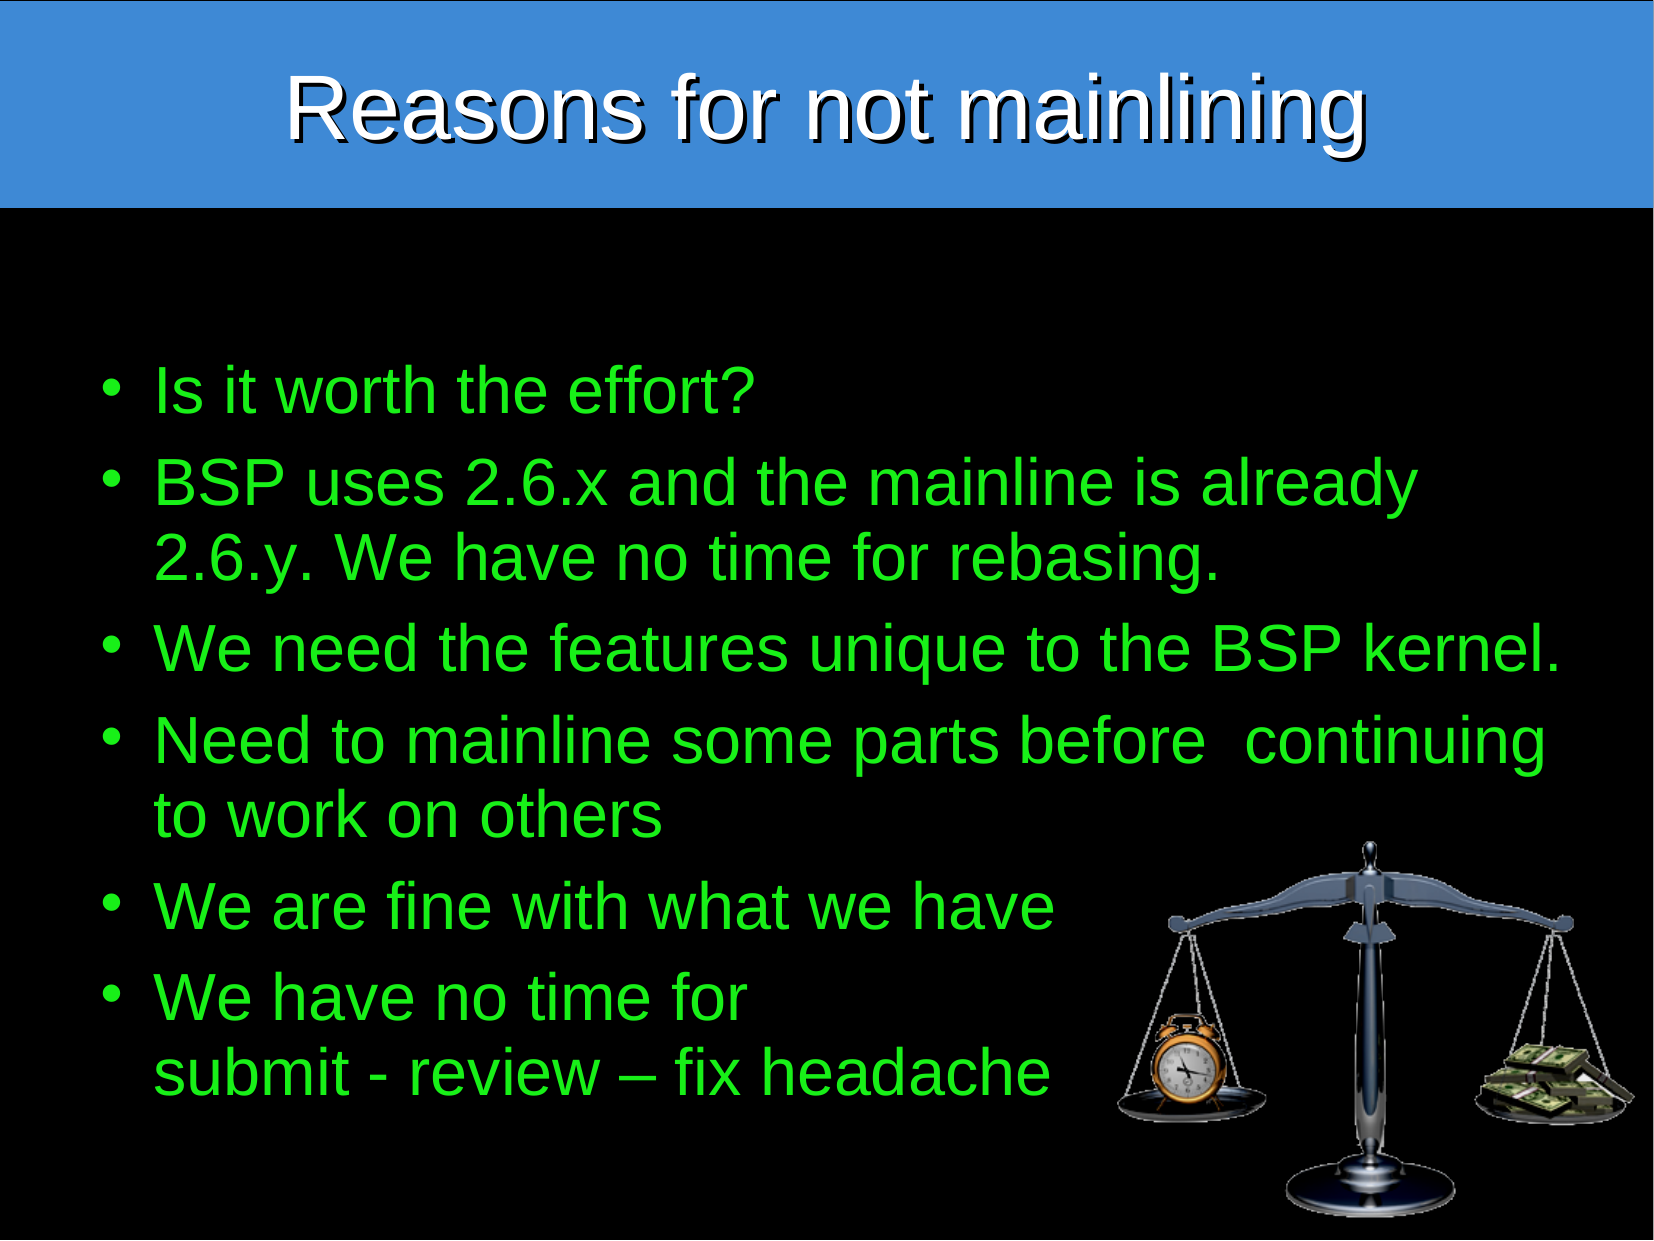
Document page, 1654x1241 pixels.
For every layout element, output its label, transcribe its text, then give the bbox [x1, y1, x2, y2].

picture [1100, 824, 1654, 1241]
title Reasons for not mainlining [0, 1, 1654, 208]
list Is it worth the effort? BSP uses 2.6.x and the mainline is already 2.6.y. We have no time for rebasing. We need the features unique to the BSP kernel. Need to mainline some parts before continuing to work on others We are fine with what we have We have no time for submit - review – fix headache [82, 348, 1572, 1168]
